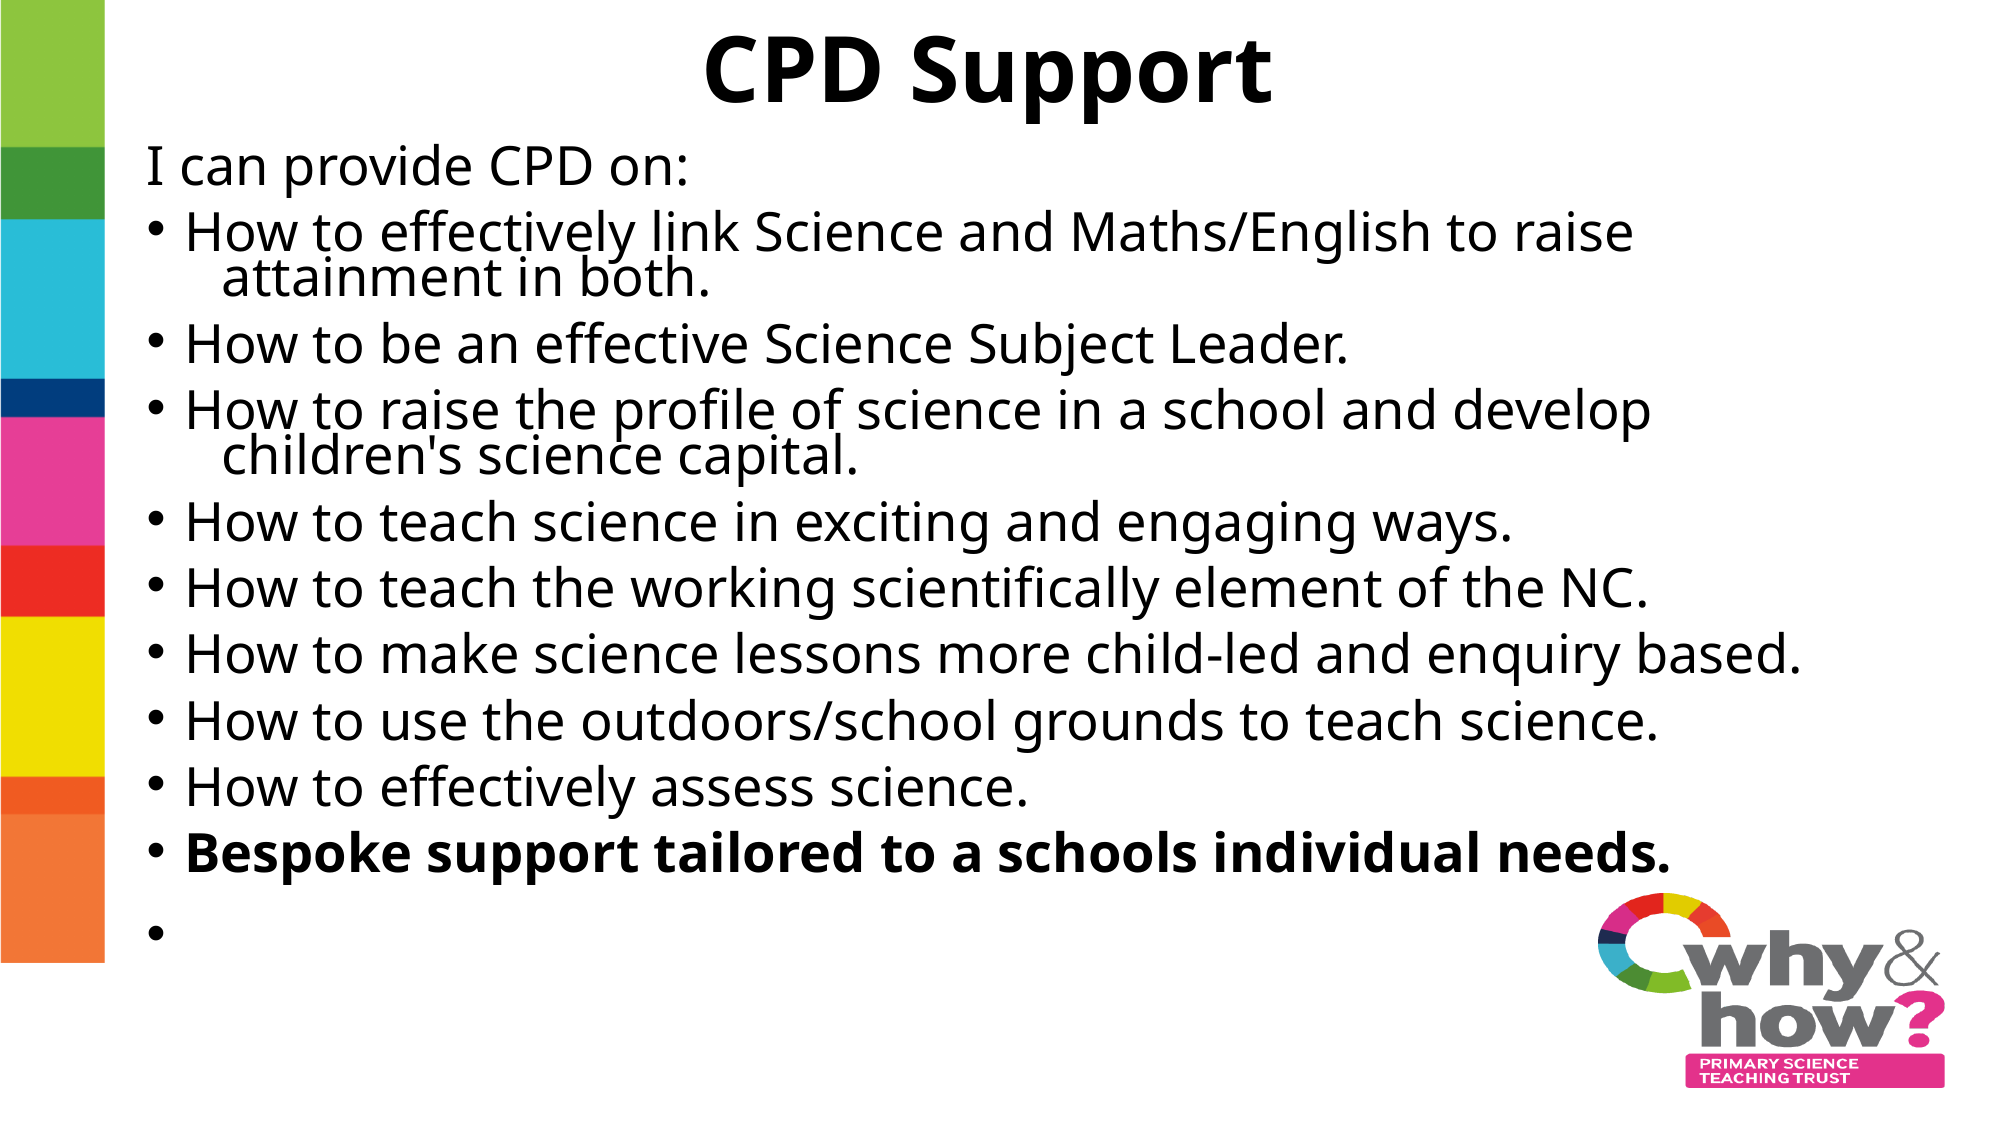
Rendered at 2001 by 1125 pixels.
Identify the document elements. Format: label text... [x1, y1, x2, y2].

text_box I can provide CPD on: How to effectively link Science and Maths/English to raise attainment in both. How to be an effective Science Subject Leader. How to raise the profile of science in a school and develop children's science capital. How to teach science in exciting and engaging ways. How to teach the working scientifically element of the NC. How to make science lessons more child-led and enquiry based. How to use the outdoors/school grounds to teach science. How to effectively assess science. Bespoke support tailored to a schools individual needs. [131, 141, 1857, 991]
text_box CPD Support [137, 16, 1863, 234]
